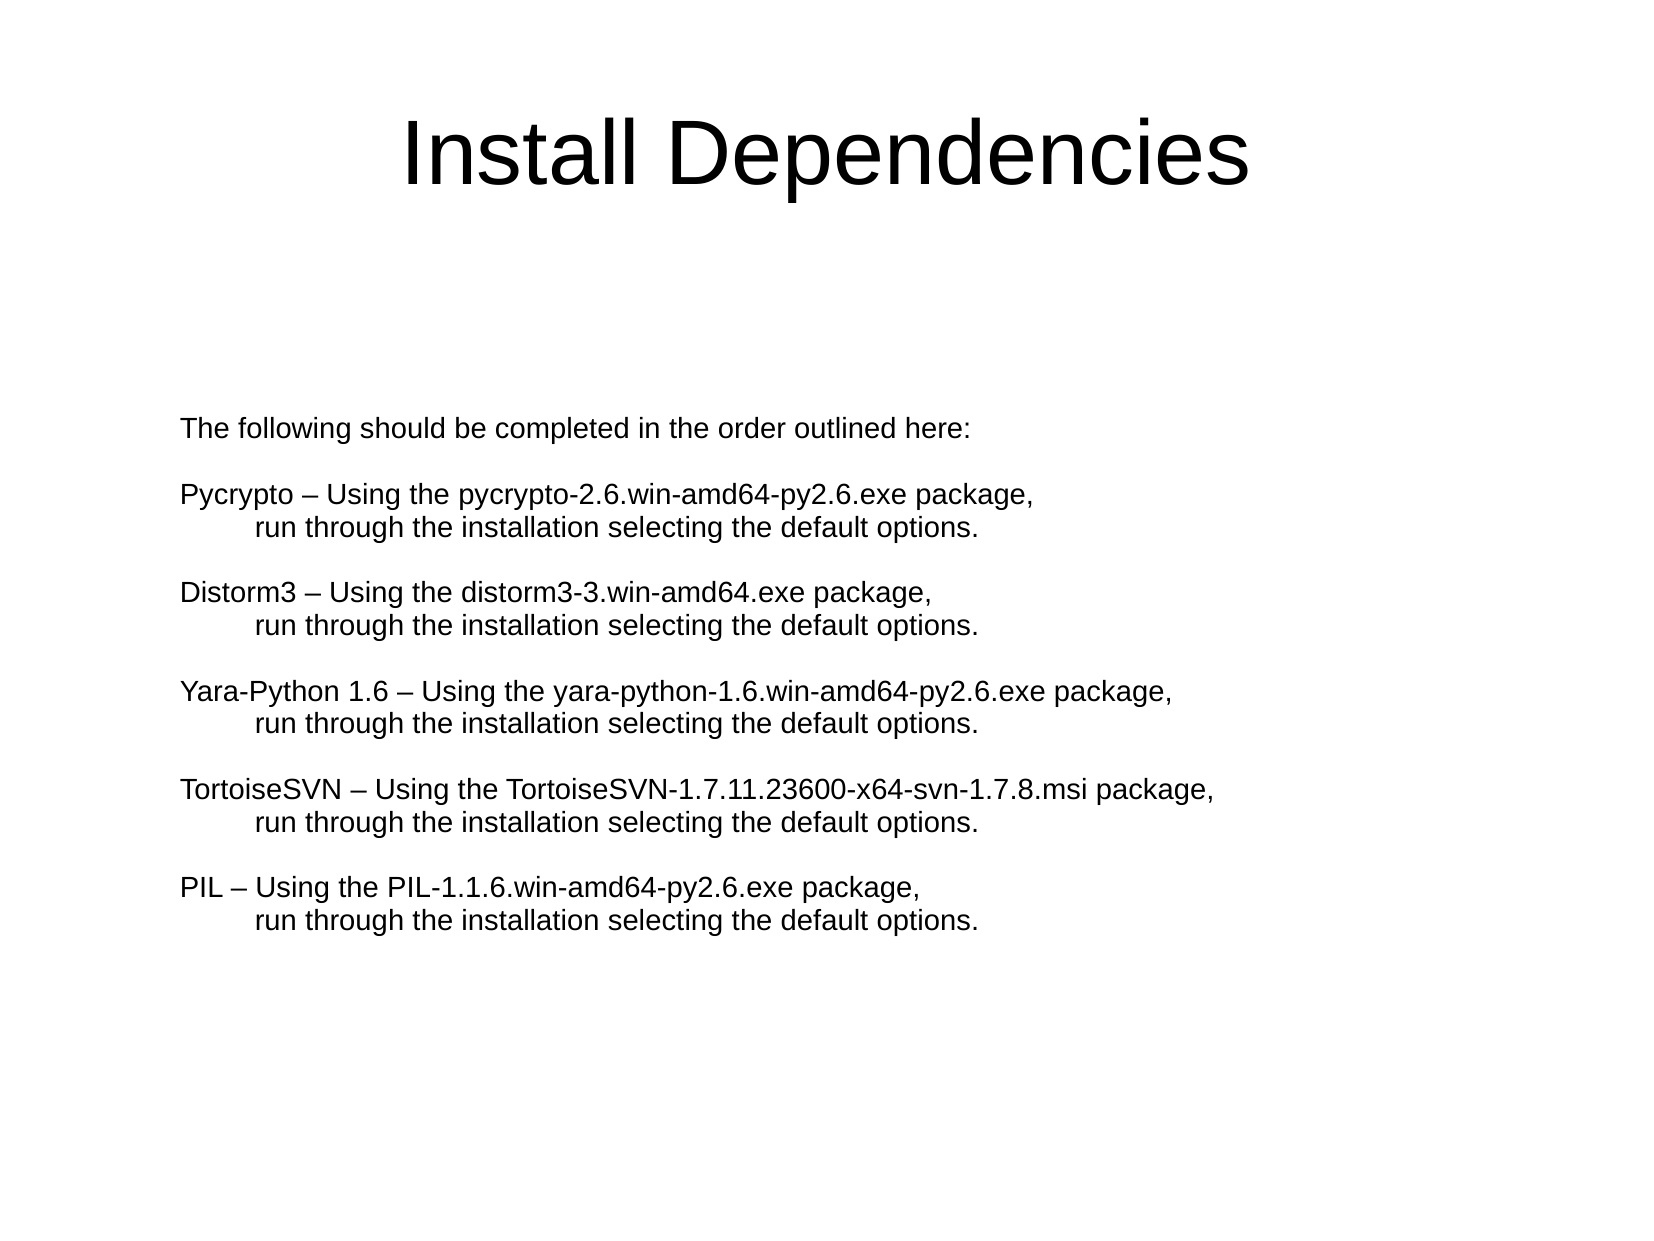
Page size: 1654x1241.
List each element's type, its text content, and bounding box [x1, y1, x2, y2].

title Install Dependencies [82, 49, 1571, 257]
text_box The following should be completed in the order outlined here: Pycrypto – Using the pycrypto-2.6.win-amd64-py2.6.exe package, run through the installation selecting the default options. Distorm3 – Using the distorm3-3.win-amd64.exe package, run through the installation selecting the default options. Yara-Python 1.6 – Using the yara-python-1.6.win-amd64-py2.6.exe package, run through the installation selecting the default options. TortoiseSVN – Using the TortoiseSVN-1.7.11.23600-x64-svn-1.7.8.msi package, run through the installation selecting the default options. PIL – Using the PIL-1.1.6.win-amd64-py2.6.exe package, run through the installation selecting the default options. [165, 405, 1242, 945]
